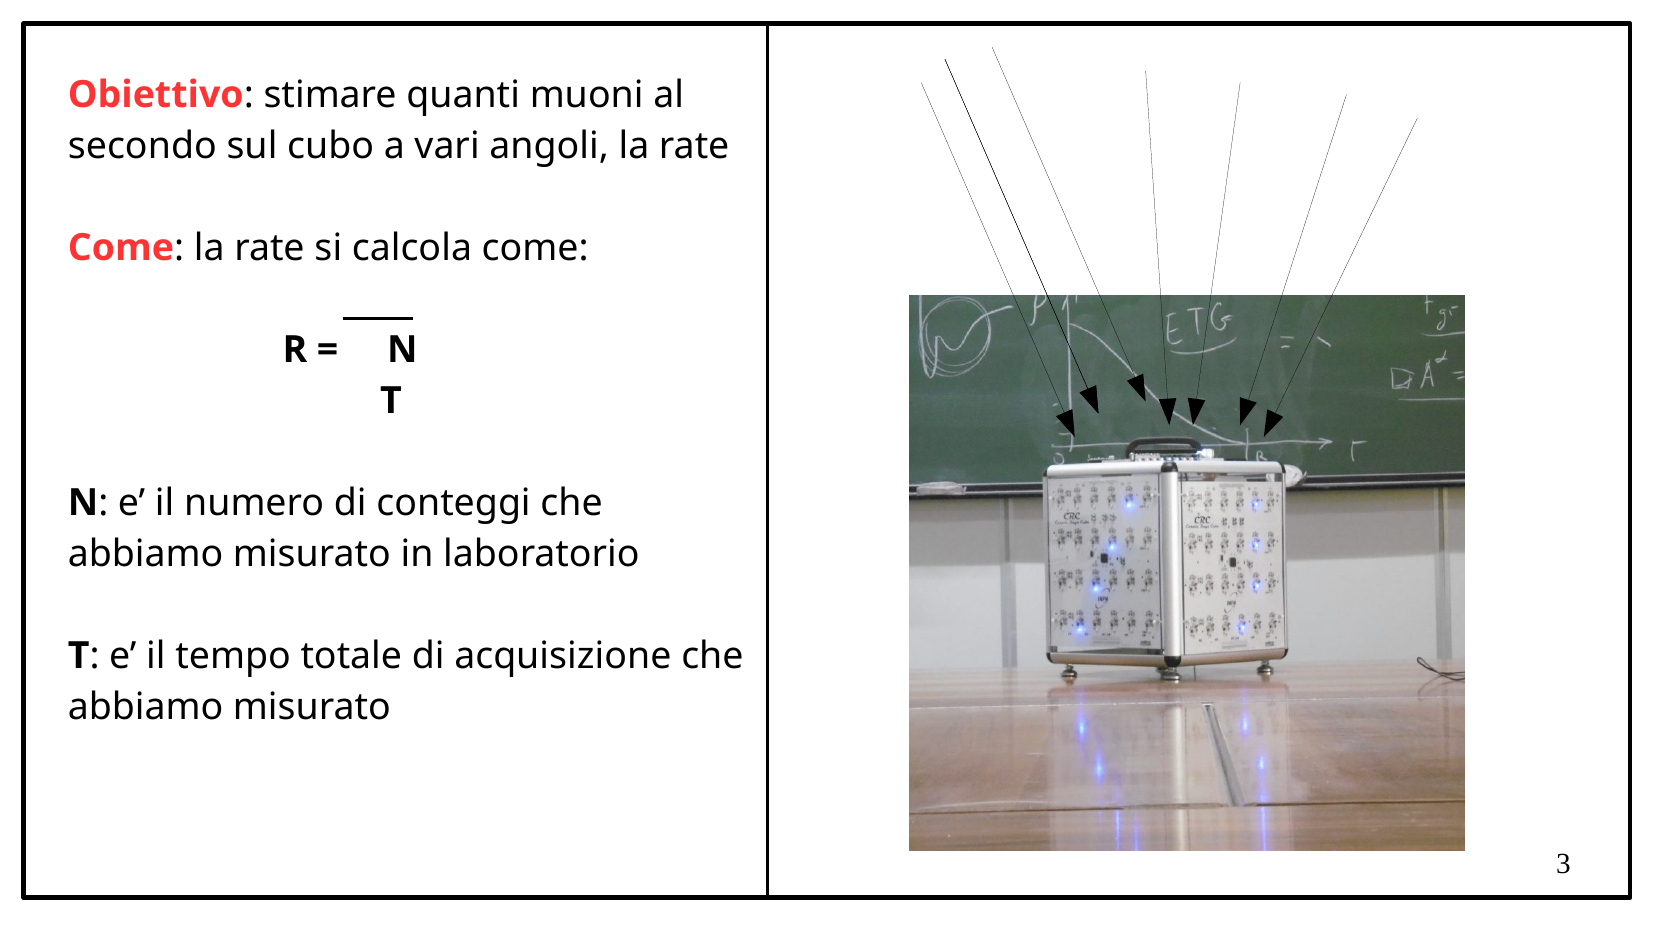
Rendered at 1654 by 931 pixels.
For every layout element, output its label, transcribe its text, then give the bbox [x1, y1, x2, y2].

text_box Obiettivo: stimare quanti muoni al secondo sul cubo a vari angoli, la rate Come: la rate si calcola come: R = N T N: e’ il numero di conteggi che abbiamo misurato in laboratorio T: e’ il tempo totale di acquisizione che abbiamo misurato [53, 60, 762, 874]
picture [909, 295, 1465, 851]
